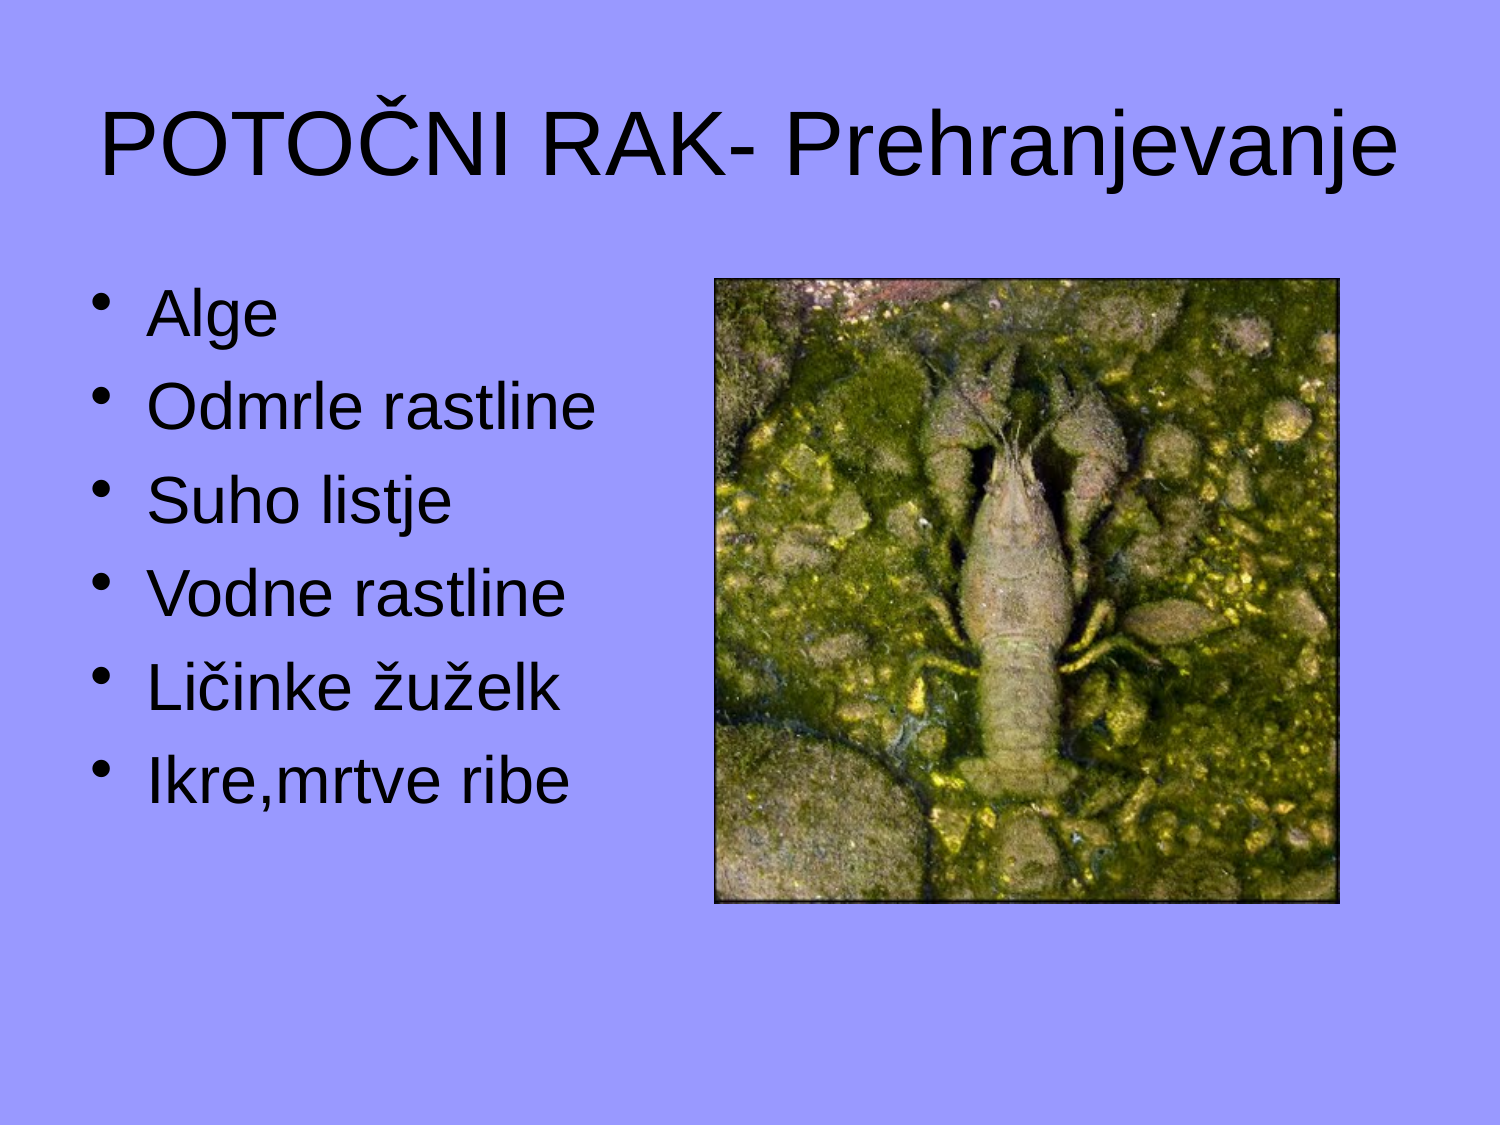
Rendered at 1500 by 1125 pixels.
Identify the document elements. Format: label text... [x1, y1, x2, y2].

picture [714, 278, 1340, 904]
title POTOČNI RAK- Prehranjevanje [75, 45, 1425, 233]
list Alge Odmrle rastline Suho listje Vodne rastline Ličinke žuželk Ikre,mrtve ribe [75, 262, 1425, 1005]
